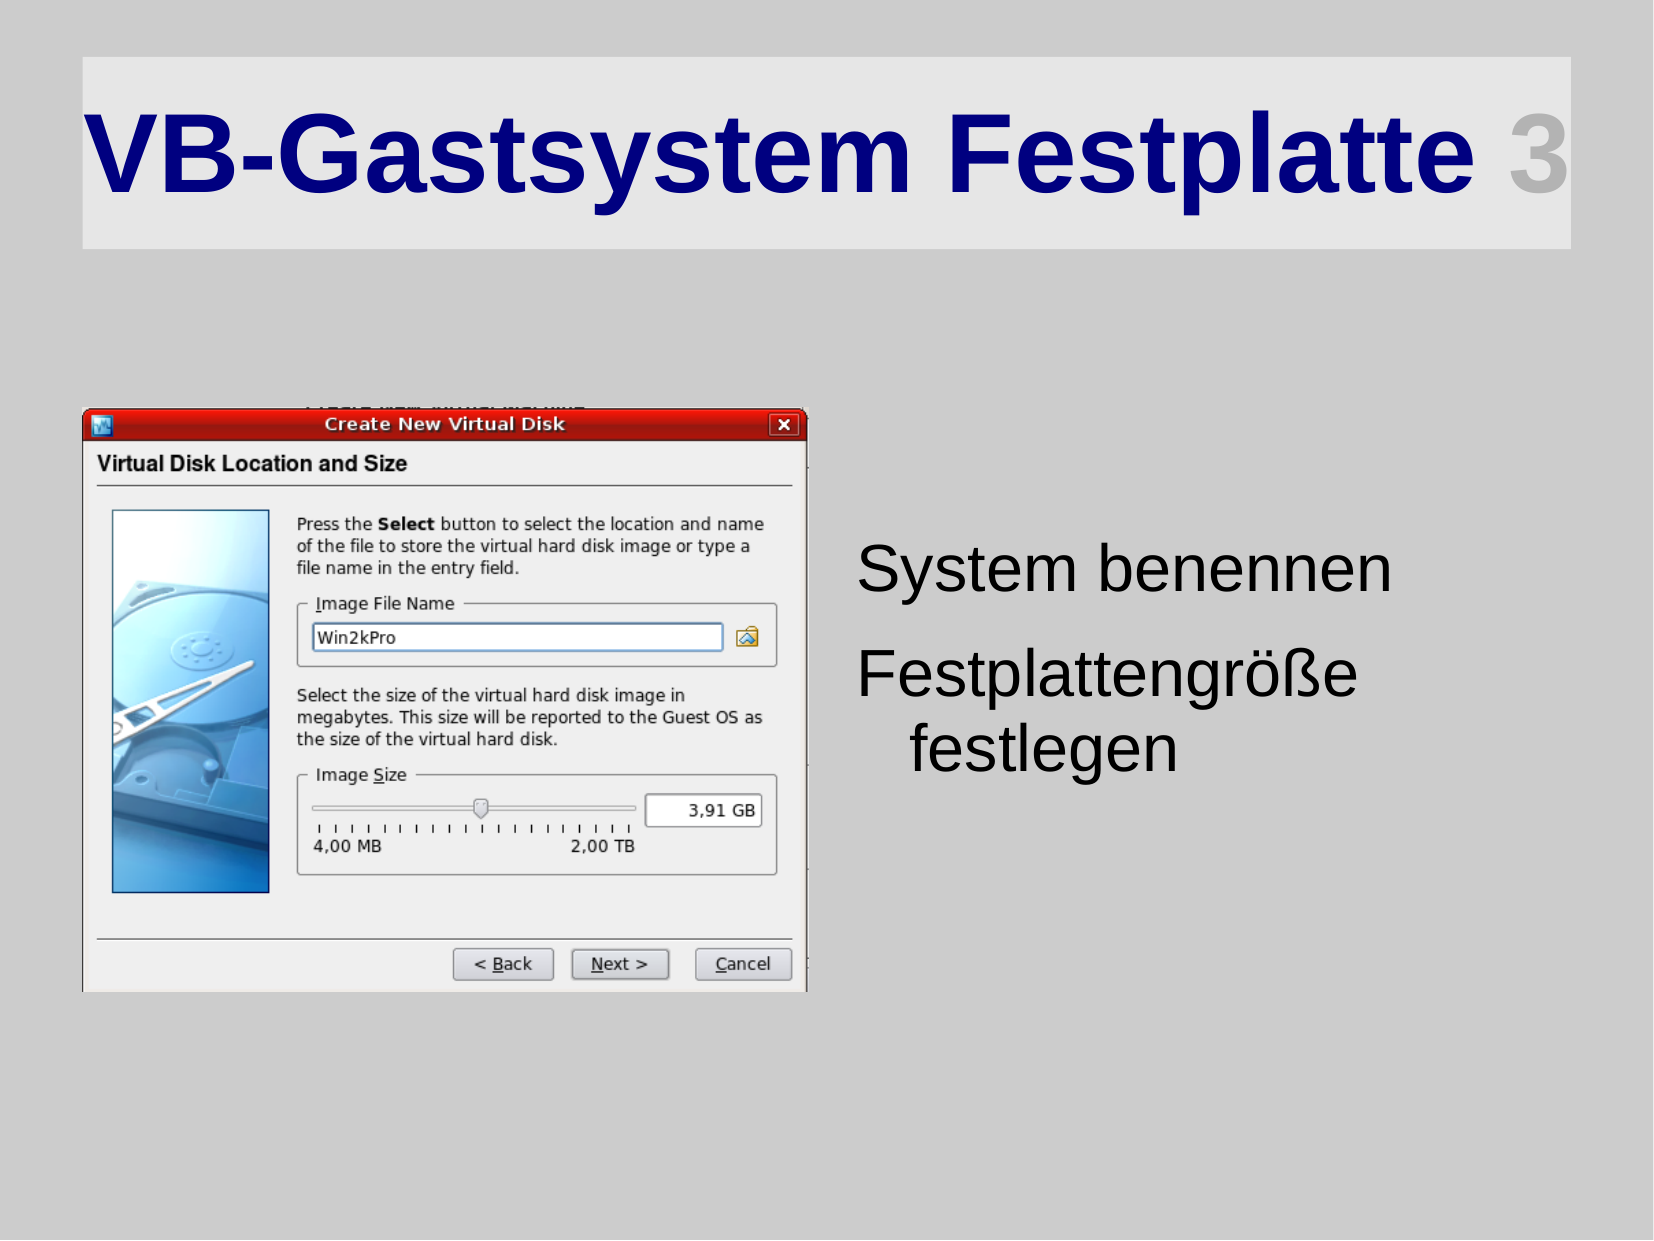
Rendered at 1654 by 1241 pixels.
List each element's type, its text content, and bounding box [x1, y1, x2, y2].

title VB-Gastsystem Festplatte 3 [82, 56, 1571, 250]
picture [82, 407, 809, 992]
list System benennen Festplattengröße festlegen [838, 531, 1565, 832]
